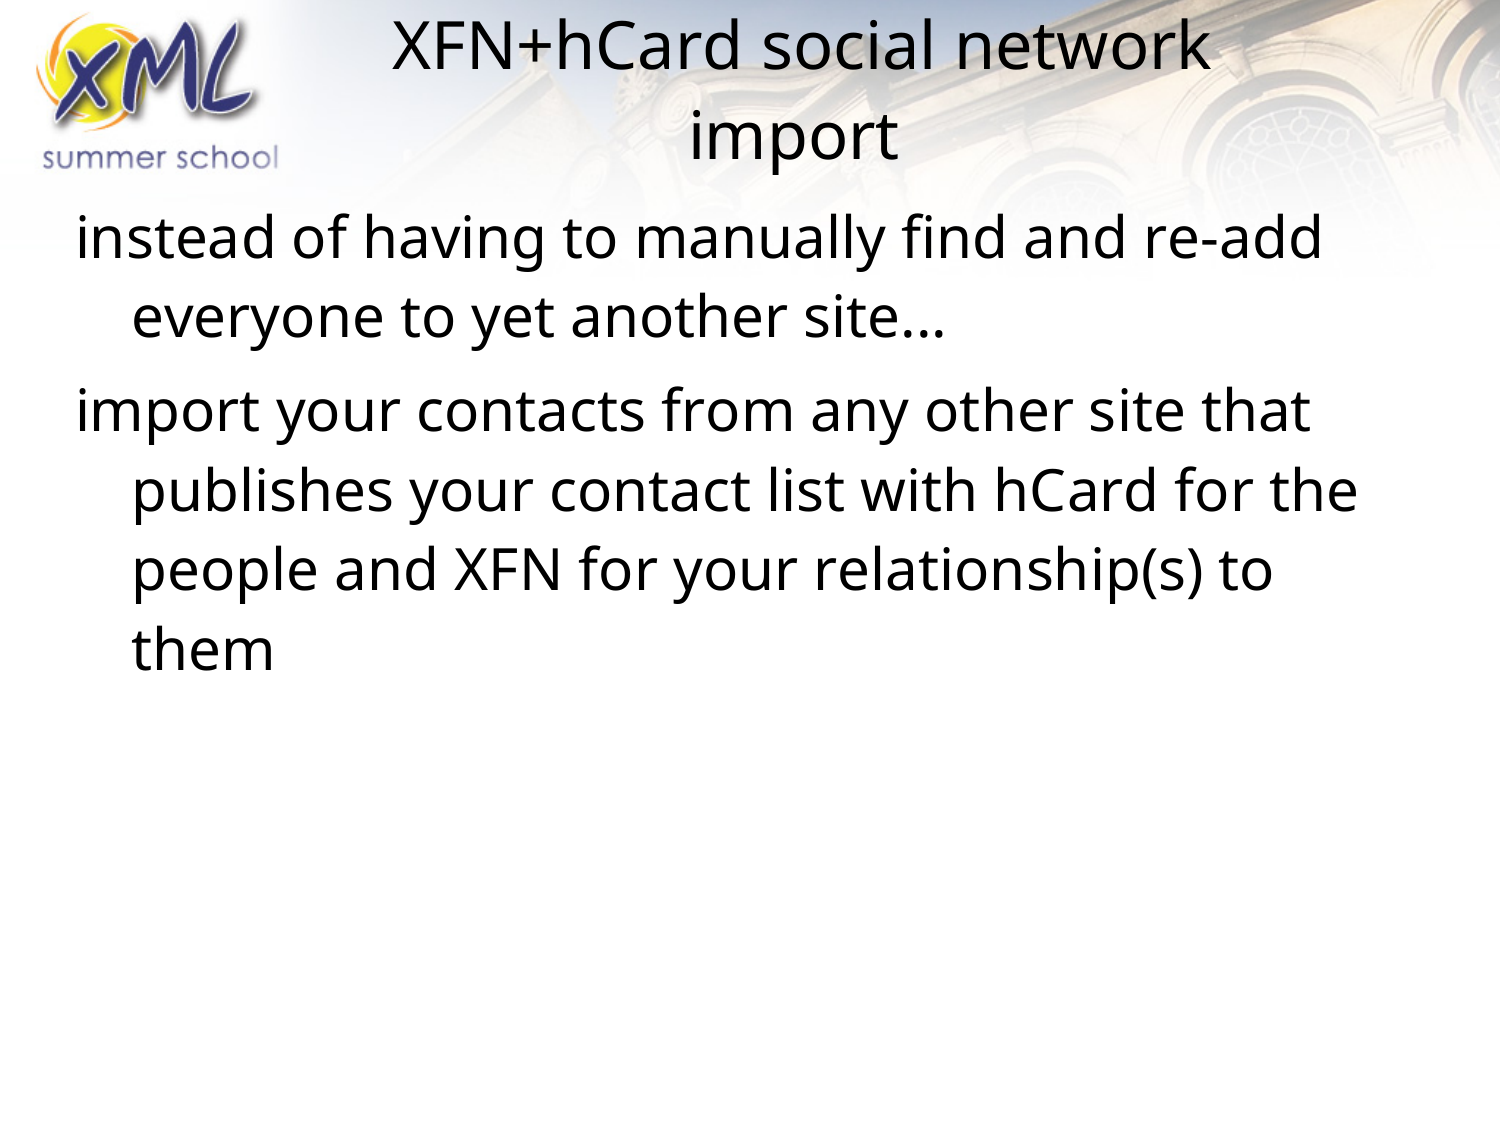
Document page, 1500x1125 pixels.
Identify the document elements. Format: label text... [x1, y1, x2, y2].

title XFN+hCard social network import [281, 8, 1306, 170]
list instead of having to manually find and re-add everyone to yet another site... import your contacts from any other site that publishes your contact list with hCard for the people and XFN for your relationship(s) to them [75, 195, 1426, 991]
picture [0, 0, 1500, 1125]
